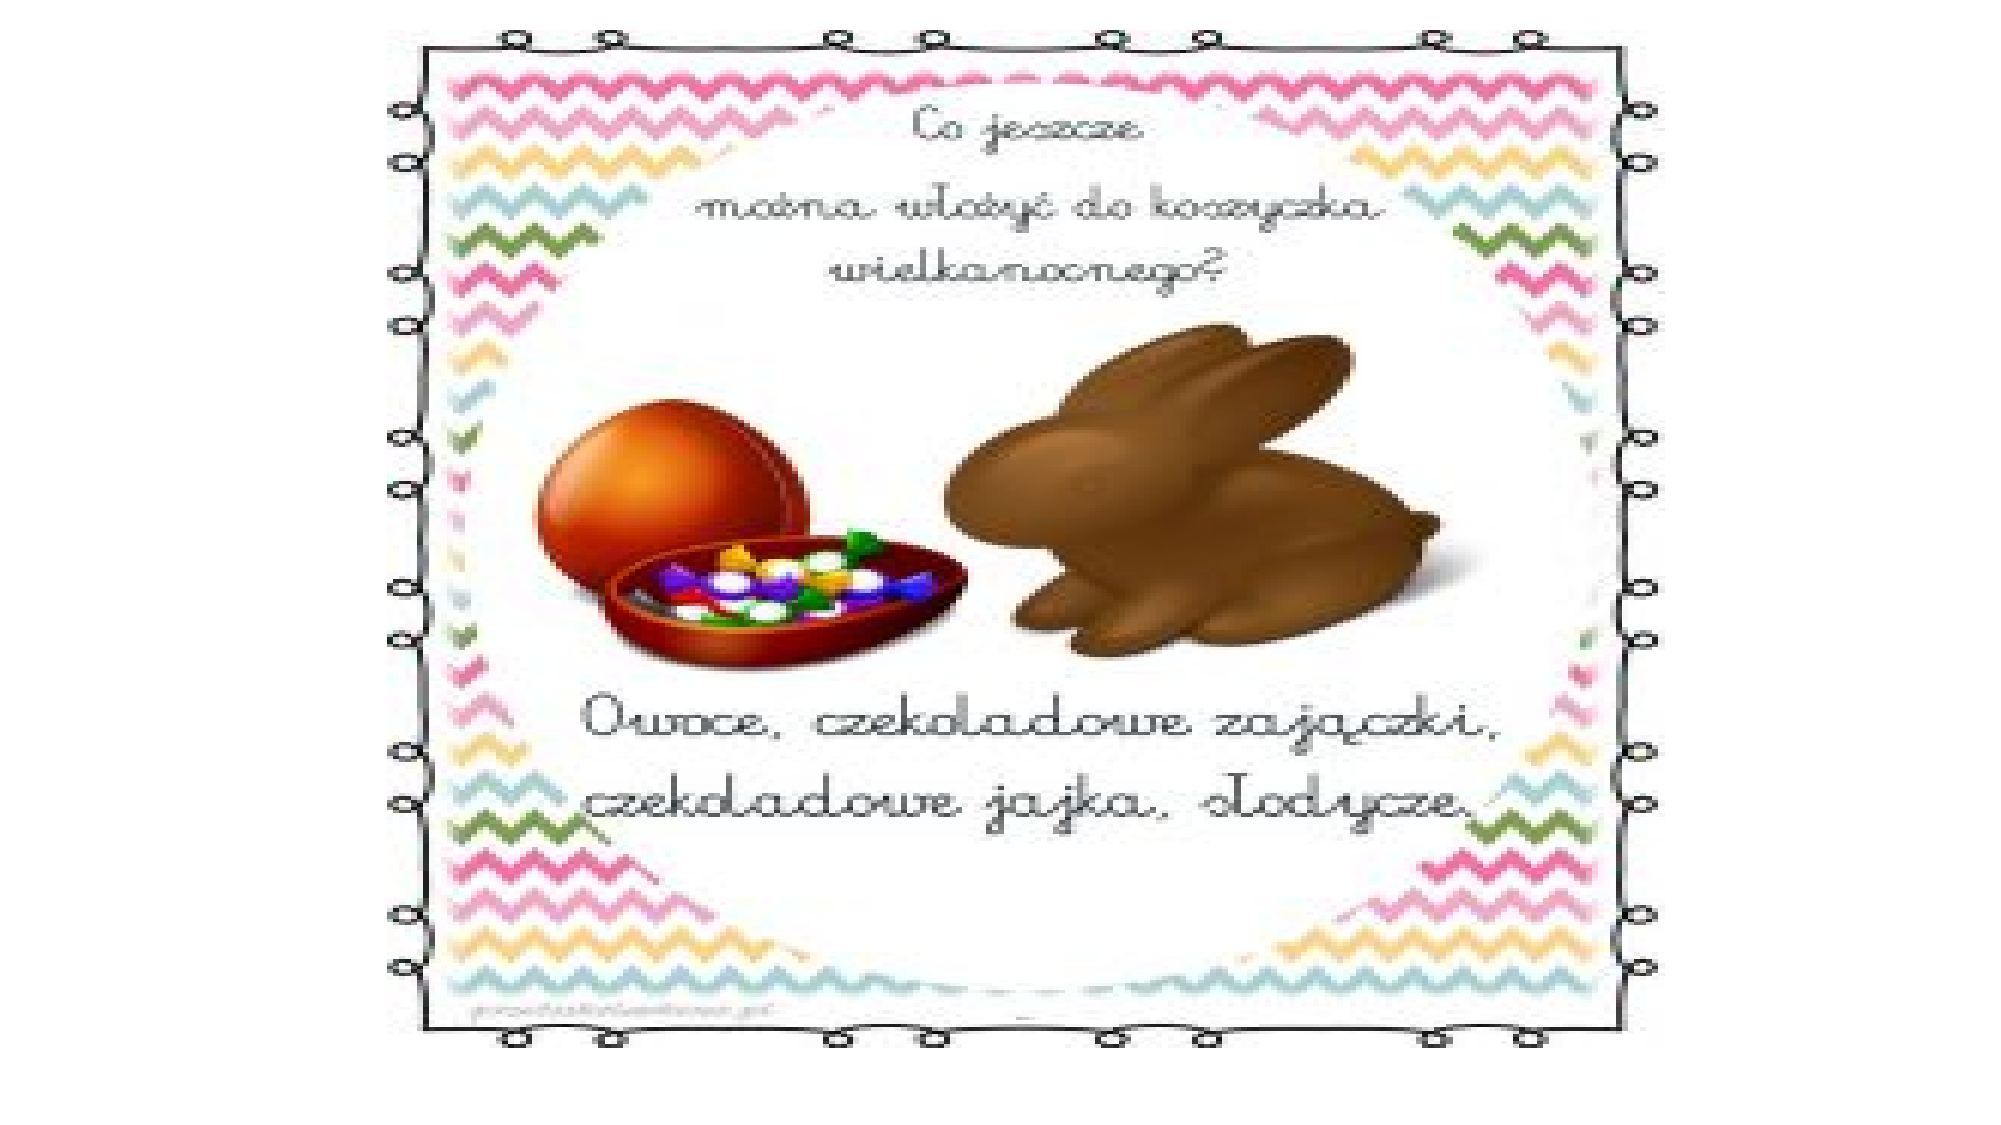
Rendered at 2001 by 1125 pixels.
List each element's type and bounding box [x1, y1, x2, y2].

picture [387, 30, 1665, 1048]
